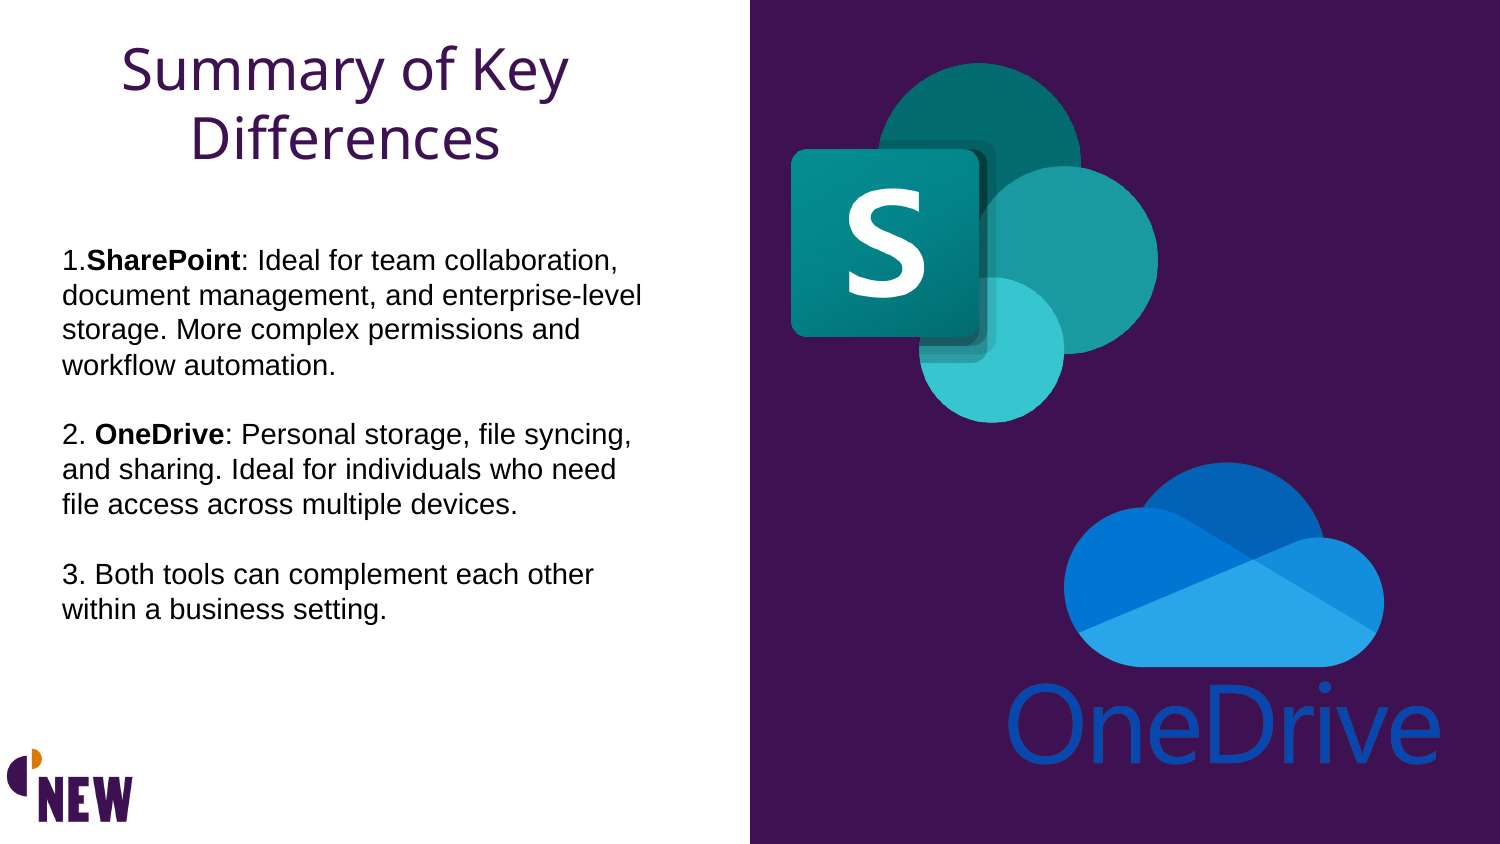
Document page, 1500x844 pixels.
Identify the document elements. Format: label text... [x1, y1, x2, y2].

picture [791, 63, 1158, 423]
text_box 1.SharePoint: Ideal for team collaboration, document management, and enterprise-level storage. More complex permissions and workflow automation. 2. OneDrive: Personal storage, file syncing, and sharing. Ideal for individuals who need file access across multiple devices. 3. Both tools can complement each other within a business setting. [47, 233, 678, 673]
picture [947, 458, 1500, 769]
title Summary of Key Differences [13, 0, 678, 187]
